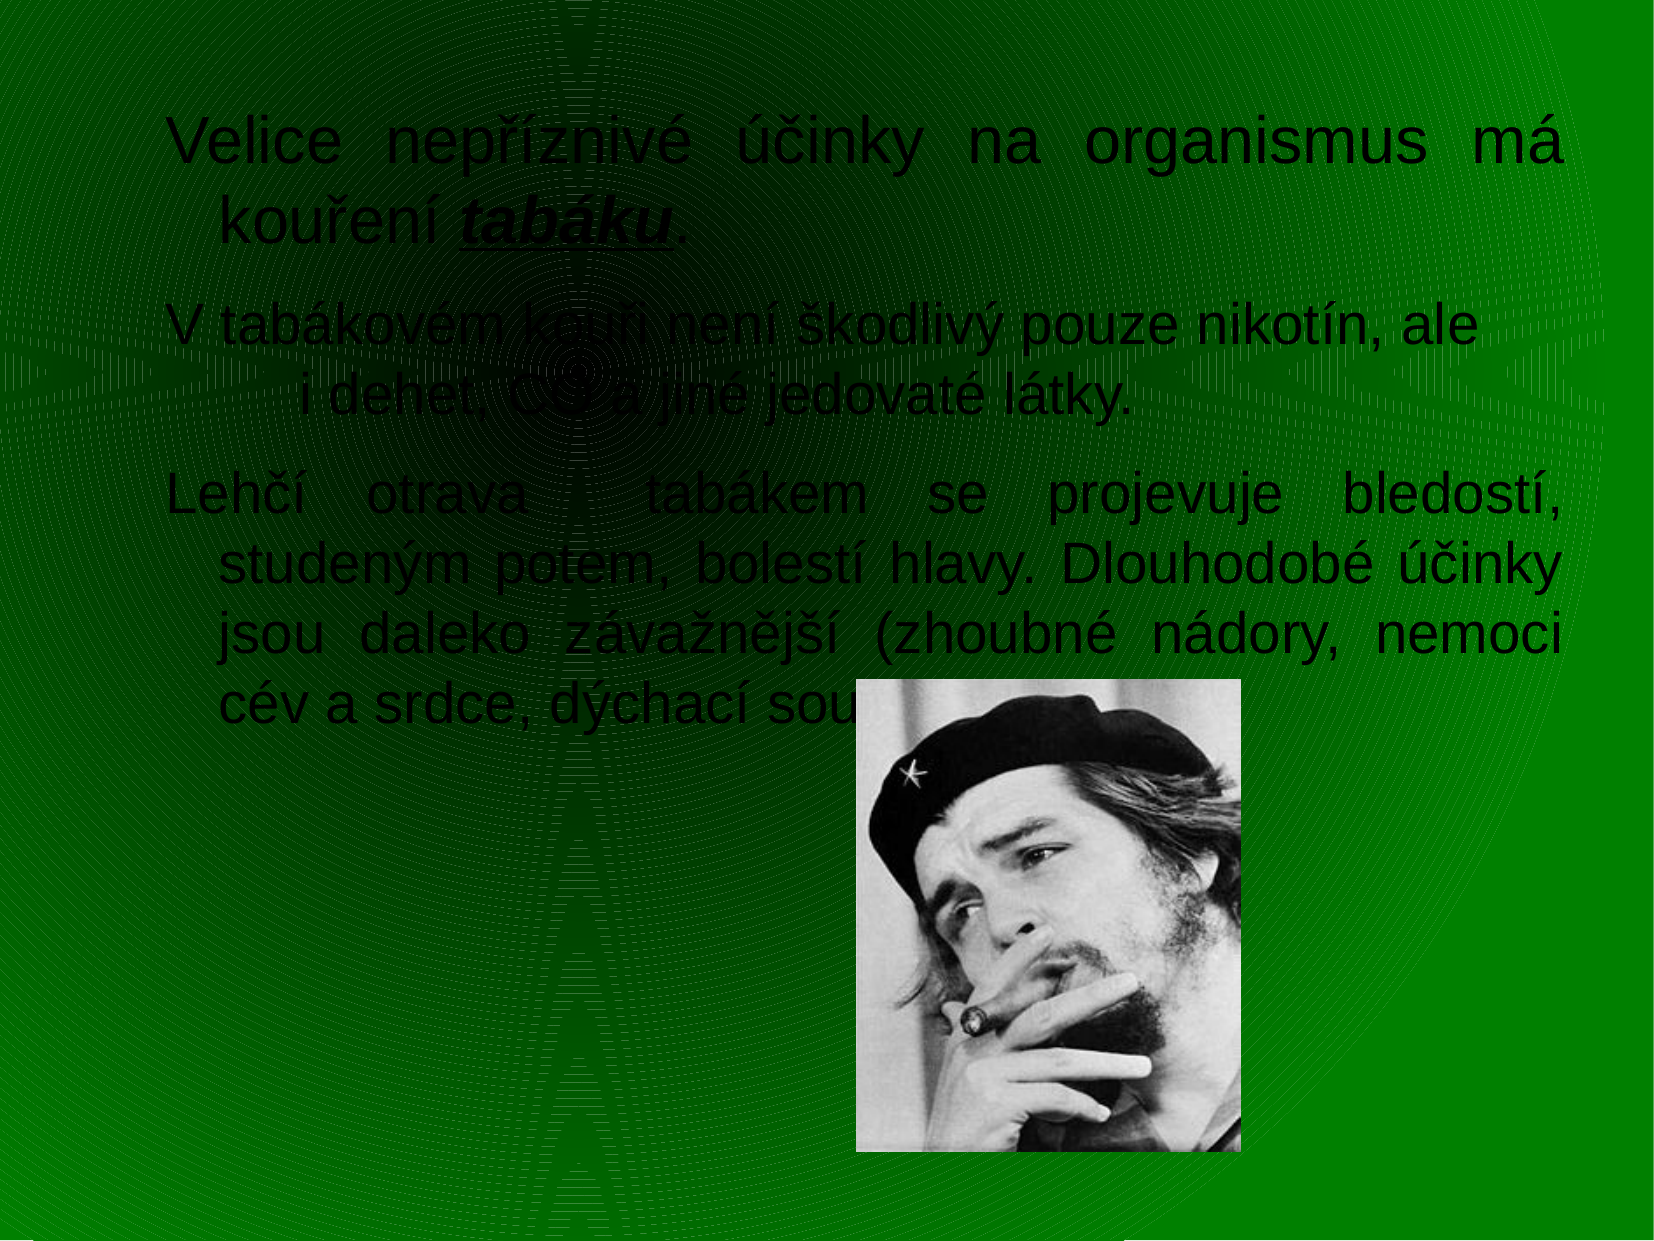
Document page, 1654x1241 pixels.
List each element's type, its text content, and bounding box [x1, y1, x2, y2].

list Velice nepříznivé účinky na organismus má kouření tabáku. V tabákovém kouři není škodlivý pouze nikotín, ale i dehet, CO a jiné jedovaté látky. Lehčí otrava tabákem se projevuje bledostí, studeným potem, bolestí hlavy. Dlouhodobé účinky jsou daleko závažnější (zhoubné nádory, nemoci cév a srdce, dýchací soustavy apod.). [76, 96, 1565, 916]
picture [856, 679, 1241, 1152]
